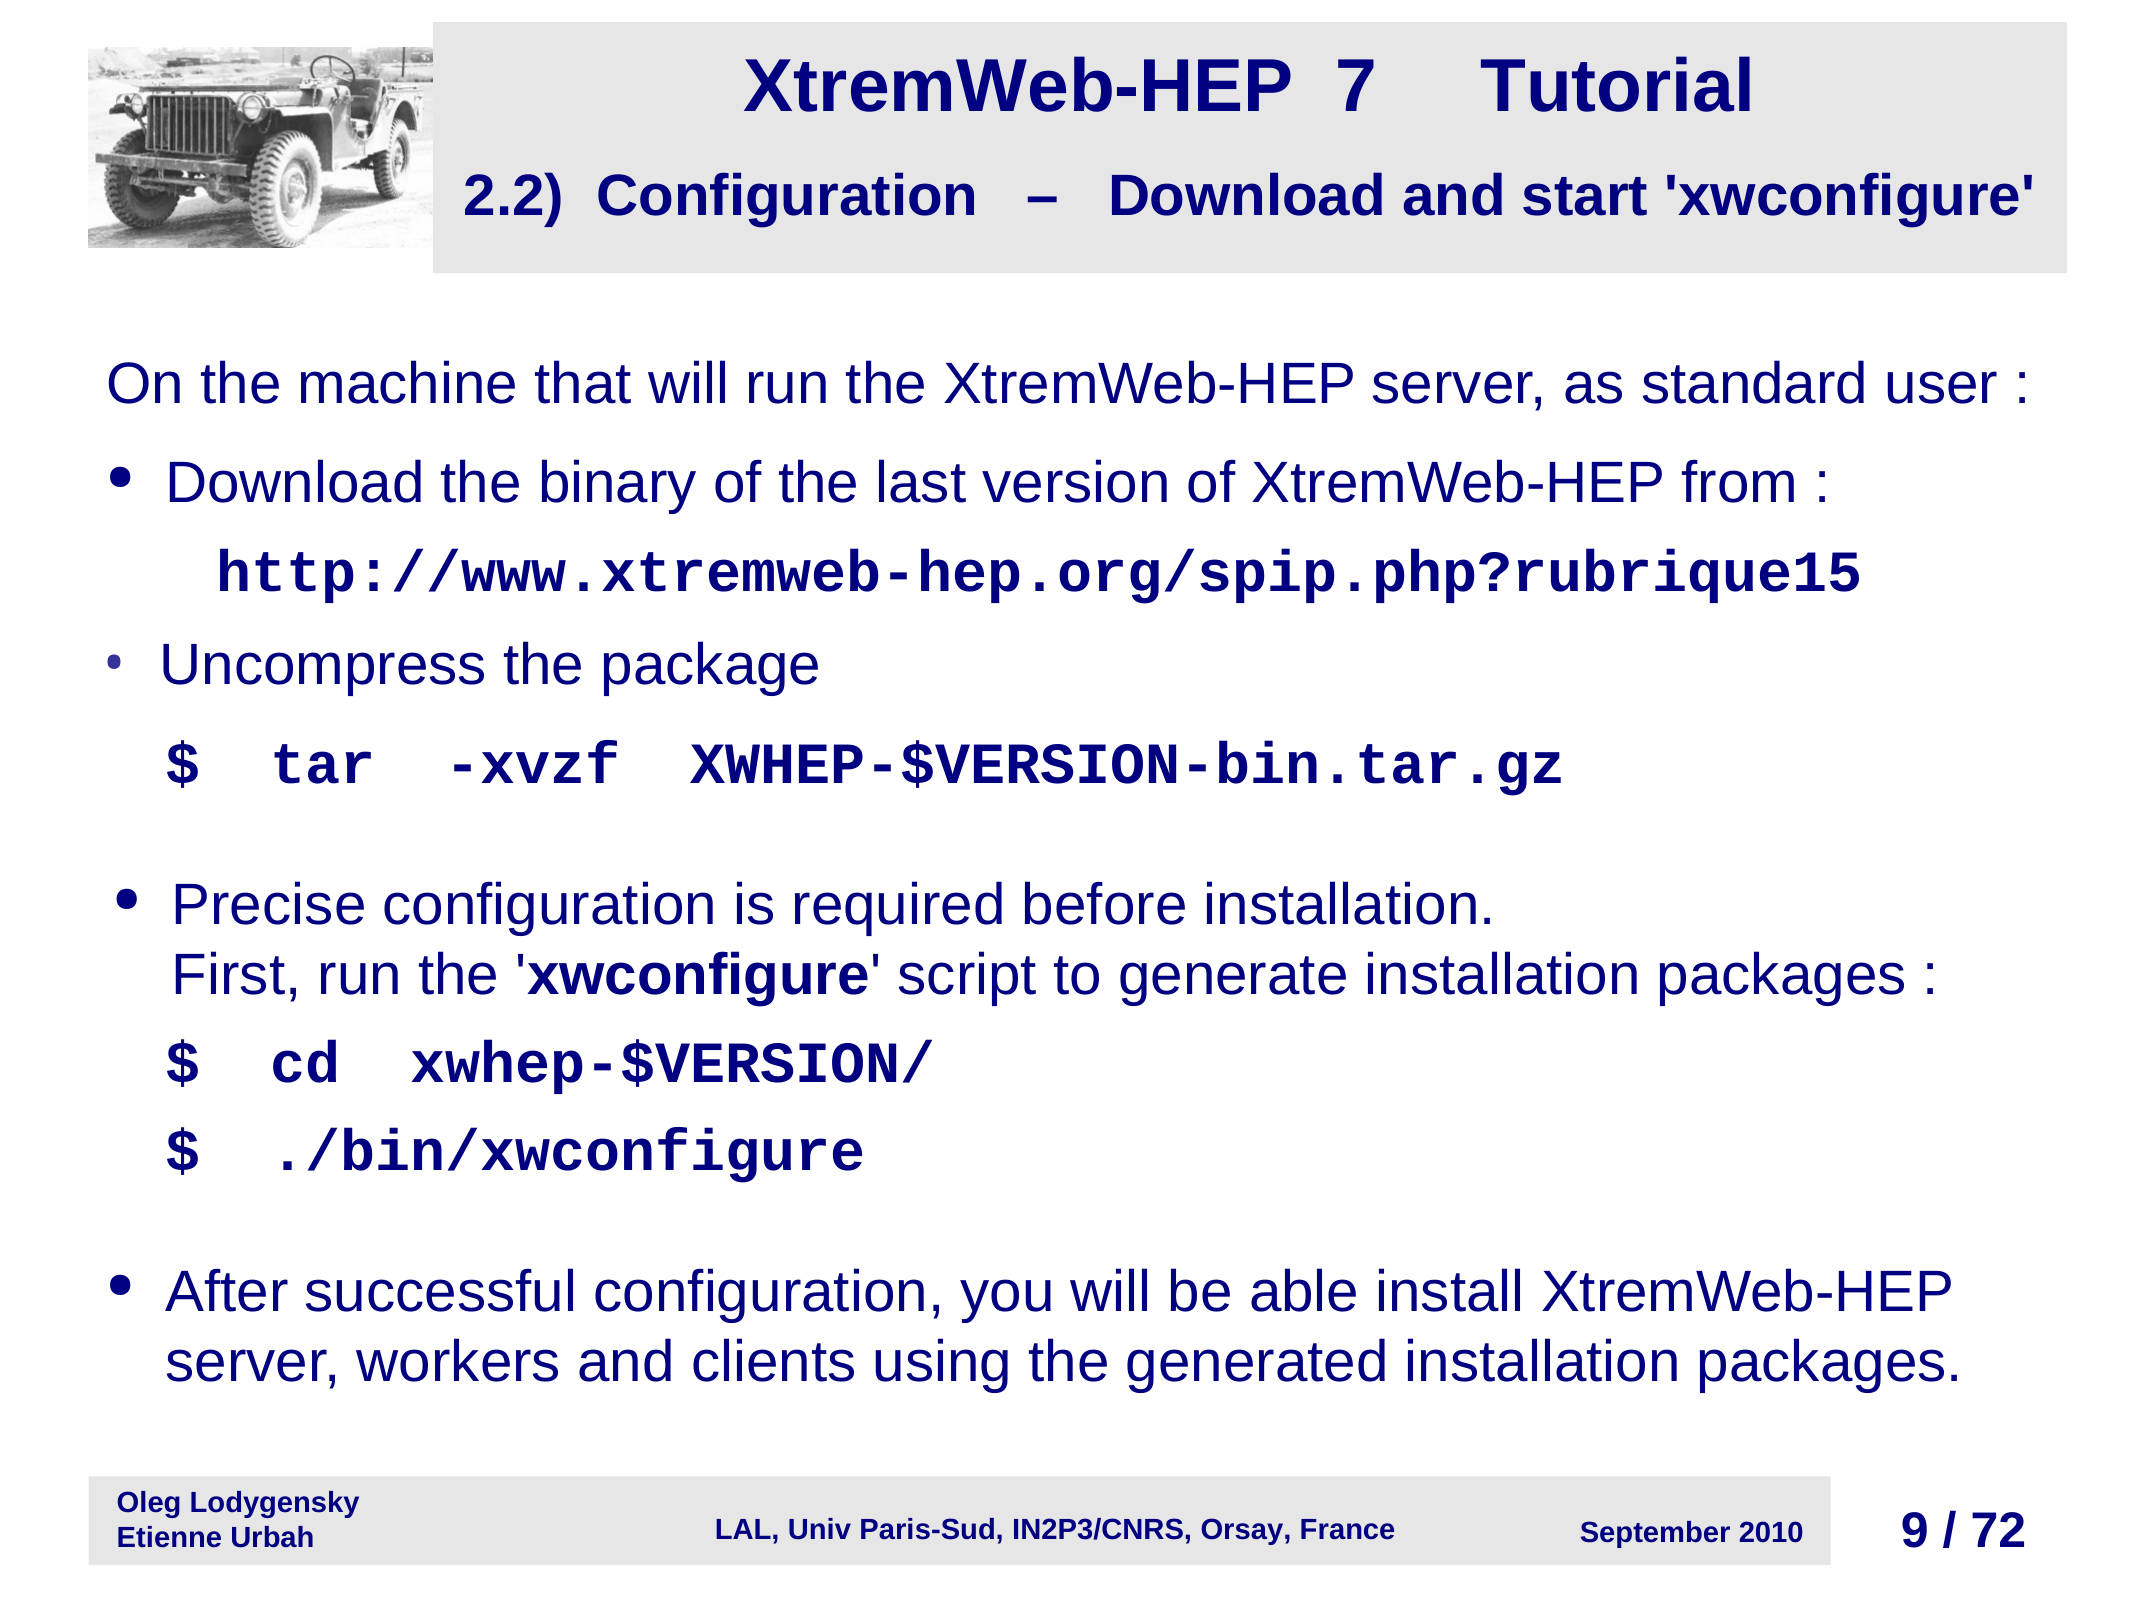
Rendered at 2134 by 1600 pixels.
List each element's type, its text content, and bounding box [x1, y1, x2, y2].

picture [88, 47, 433, 248]
title 2.2) Configuration – Download and start 'xwconfigure' [442, 118, 2067, 266]
list On the machine that will run the XtremWeb-HEP server, as standard user : Download the binary of the last version of XtremWeb-HEP from : http://www.xtremweb-hep.org/spip.php?rubrique15 Uncompress the package $ tar -xvzf XWHEP-$VERSION-bin.tar.gz Precise configuration is required before installation. First, run the 'xwconfigure' script to generate installation packages : $ cd xwhep-$VERSION/ $ ./bin/xwconfigure After successful configuration, you will be able install XtremWeb-HEP server, workers and clients using the generated installation packages. [88, 336, 2097, 1401]
